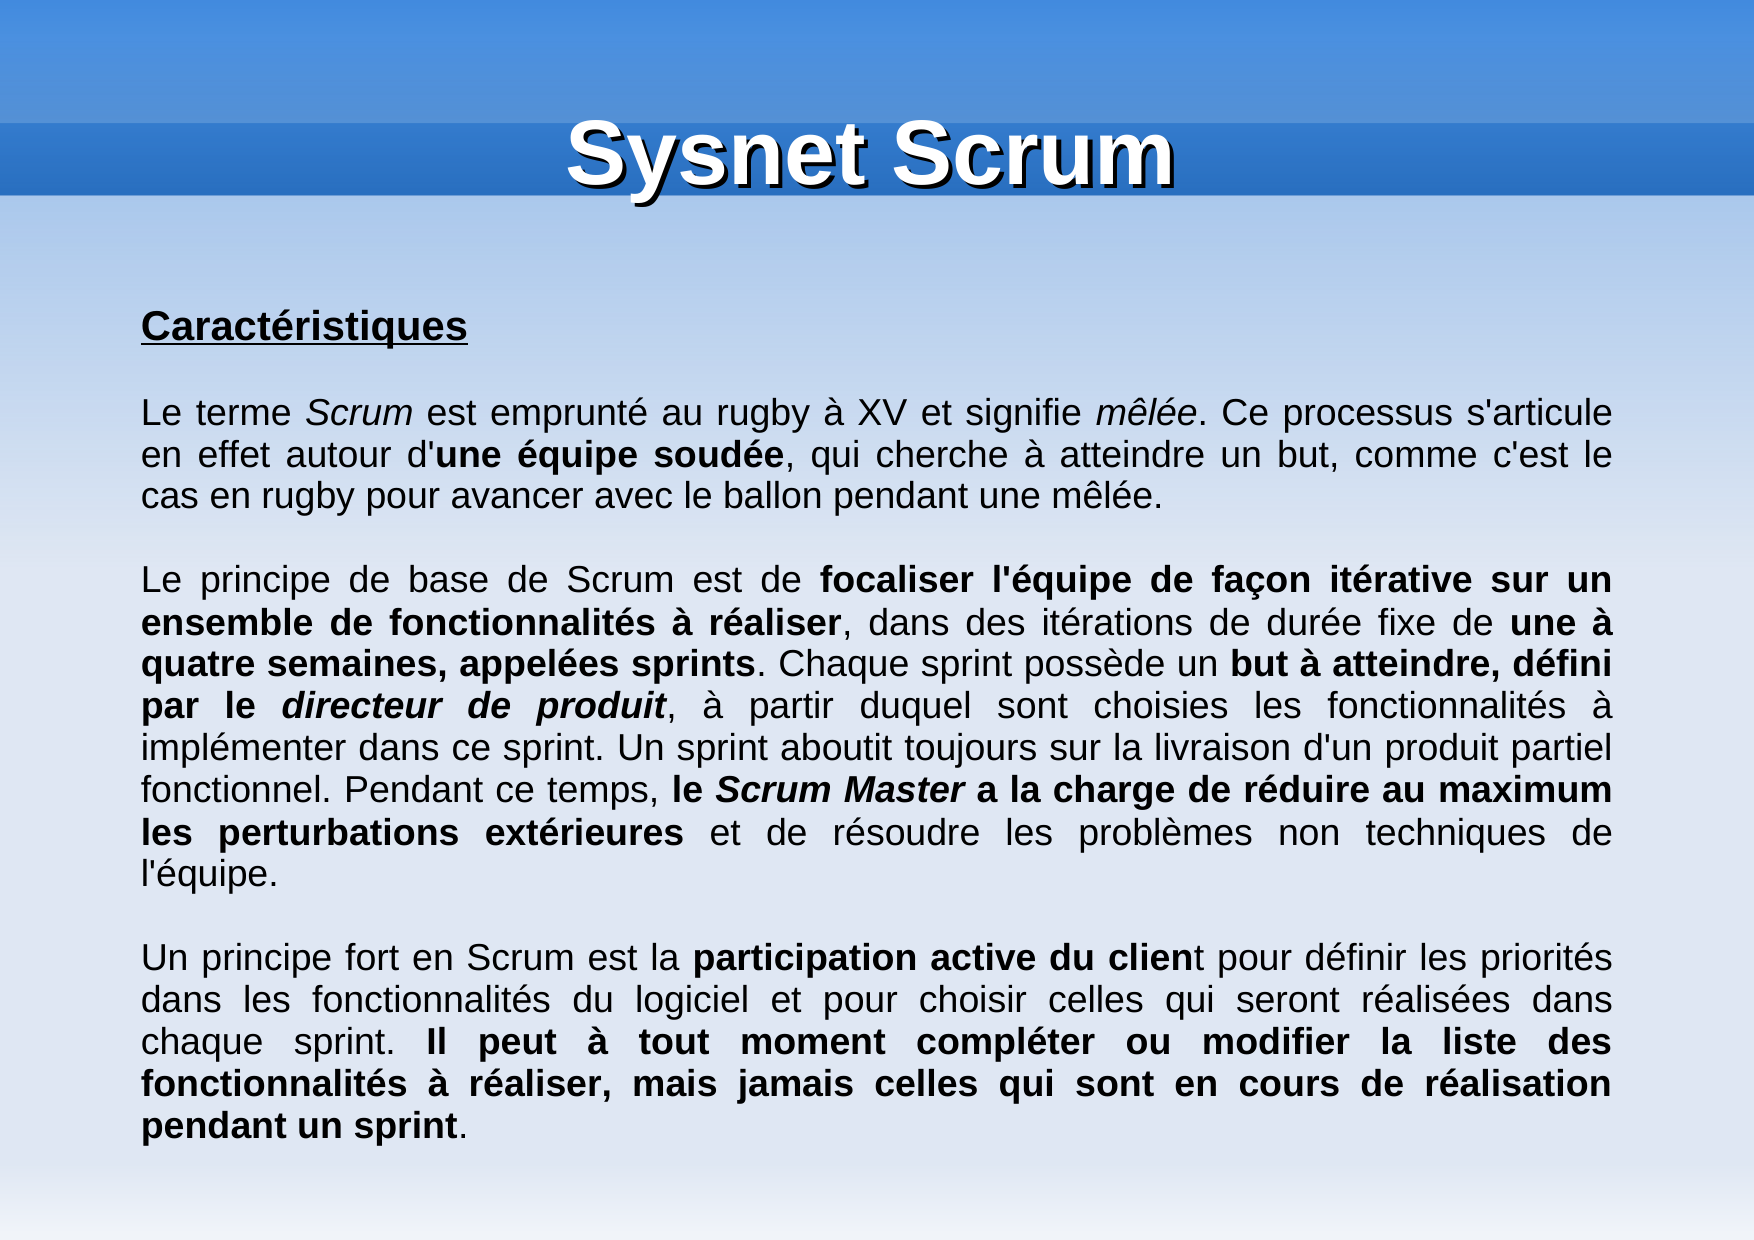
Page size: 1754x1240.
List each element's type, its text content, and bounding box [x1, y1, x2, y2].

title Sysnet Scrum [135, 59, 1608, 247]
picture [0, 0, 1754, 1240]
subtitle Caractéristiques Le terme Scrum est emprunté au rugby à XV et signifie mêlée. Ce processus s'articule en effet autour d'une équipe soudée, qui cherche à atteindre un but, comme c'est le cas en rugby pour avancer avec le ballon pendant une mêlée. Le principe de base de Scrum est de focaliser l'équipe de façon itérative sur un ensemble de fonctionnalités à réaliser, dans des itérations de durée fixe de une à quatre semaines, appelées sprints. Chaque sprint possède un but à atteindre, défini par le directeur de produit, à partir duquel sont choisies les fonctionnalités à implémenter dans ce sprint. Un sprint aboutit toujours sur la livraison d'un produit partiel fonctionnel. Pendant ce temps, le Scrum Master a la charge de réduire au maximum les perturbations extérieures et de résoudre les problèmes non techniques de l'équipe. Un principe fort en Scrum est la participation active du client pour définir les priorités dans les fonctionnalités du logiciel et pour choisir celles qui seront réalisées dans chaque sprint. Il peut à tout moment compléter ou modifier la liste des fonctionnalités à réaliser, mais jamais celles qui sont en cours de réalisation pendant un sprint. [140, 302, 1614, 1147]
